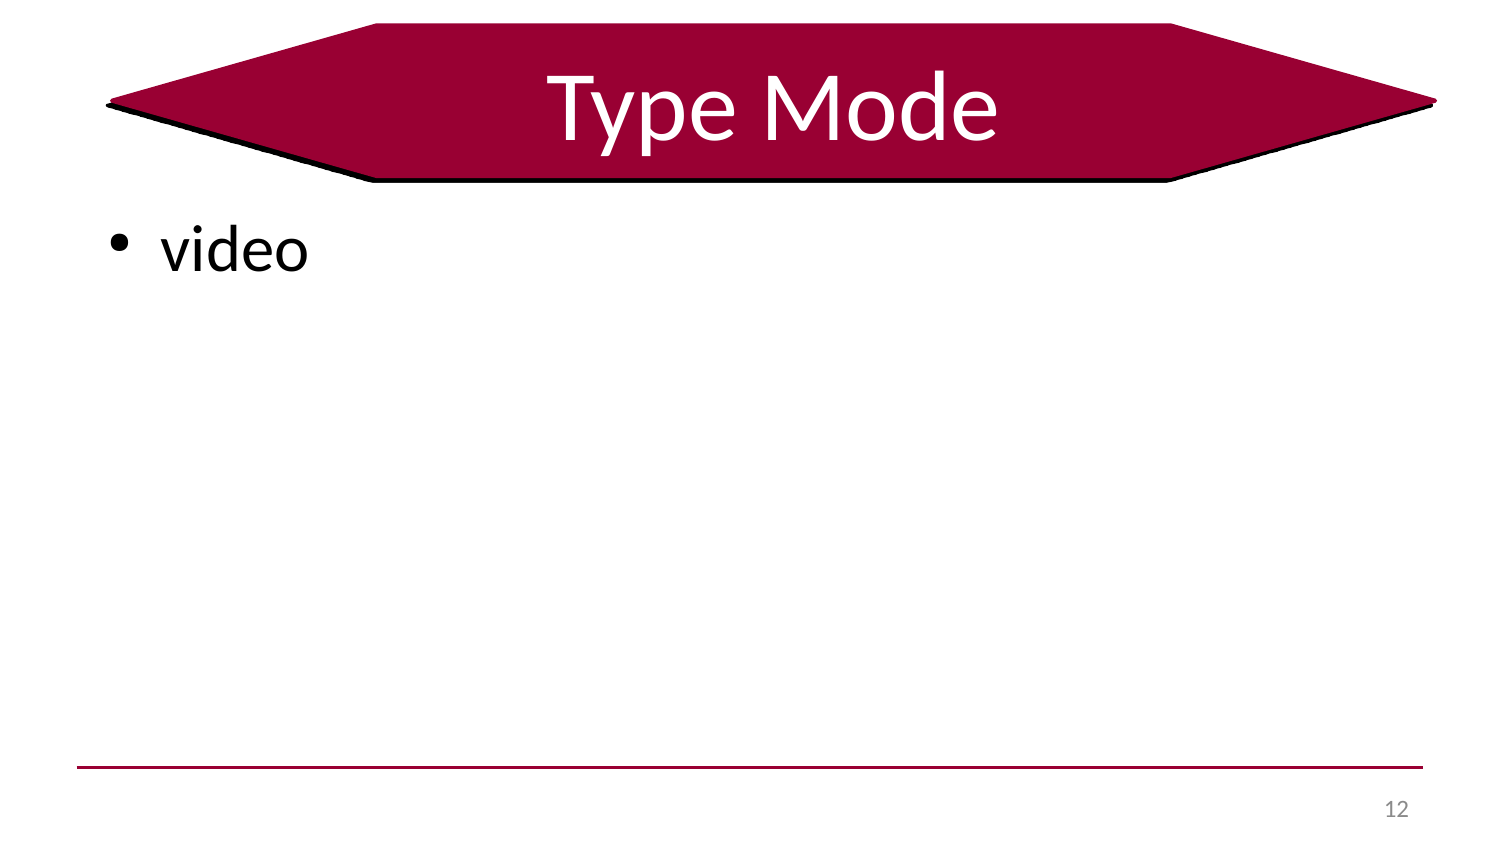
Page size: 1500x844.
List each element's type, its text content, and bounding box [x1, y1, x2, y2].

list video [75, 196, 1425, 754]
text_box Type Mode [112, 25, 1436, 176]
slide_number <number> [1074, 785, 1425, 830]
